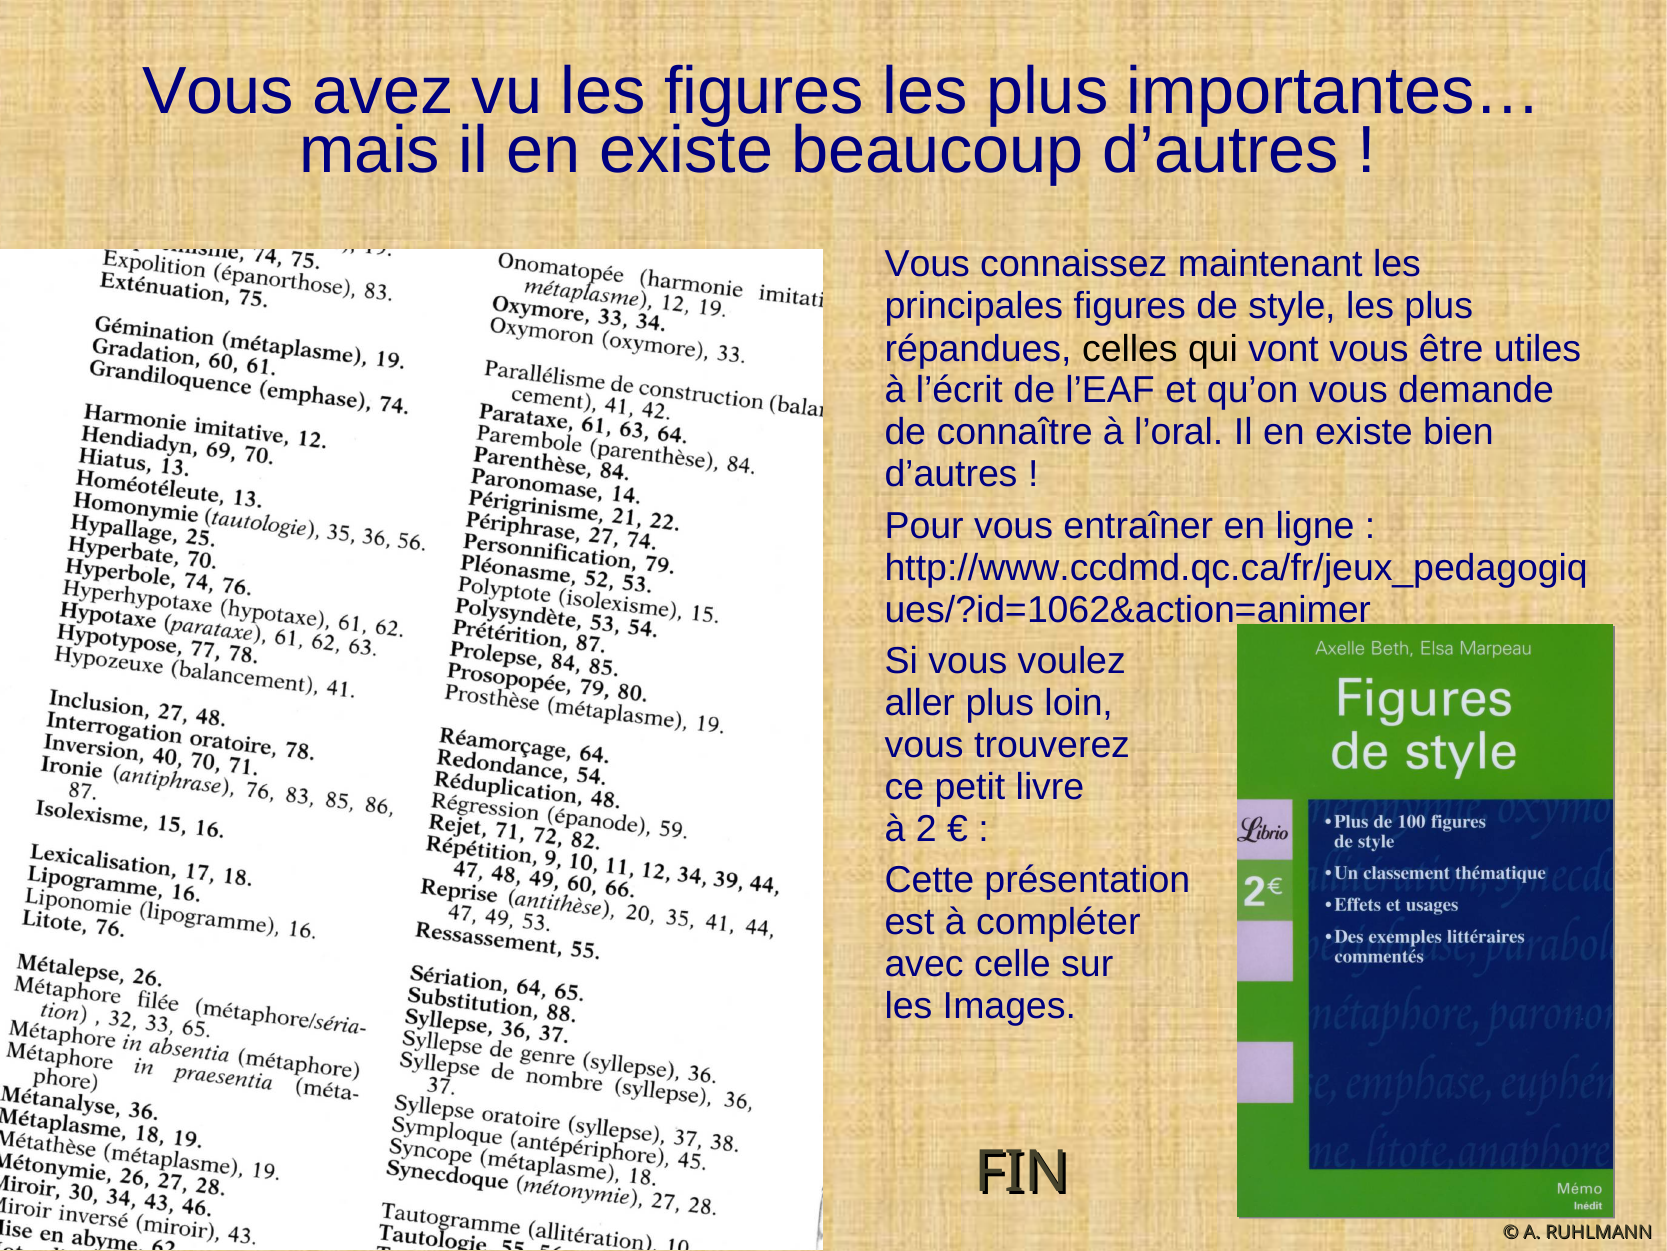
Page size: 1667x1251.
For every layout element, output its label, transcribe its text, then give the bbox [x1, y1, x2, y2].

picture [0, 0, 1667, 1251]
list Vous connaissez maintenant les principales figures de style, les plus répandues, celles qui vont vous être utiles à l’écrit de l’EAF et qu’on vous demande de connaître à l’oral. Il en existe bien d’autres ! Pour vous entraîner en ligne : http://www.ccdmd.qc.ca/fr/jeux_pedagogiques/?id=1062&action=animer Si vous voulez aller plus loin, vous trouverez ce petit livre à 2 € : Cette présentation est à compléter avec celle sur les Images. [837, 206, 1600, 1063]
text_box © A. RUHLMANN [1412, 1212, 1667, 1251]
title Vous avez vu les figures les plus importantes… mais il en existe beaucoup d’autres ! [112, 49, 1563, 201]
text_box FIN [949, 1125, 1093, 1211]
